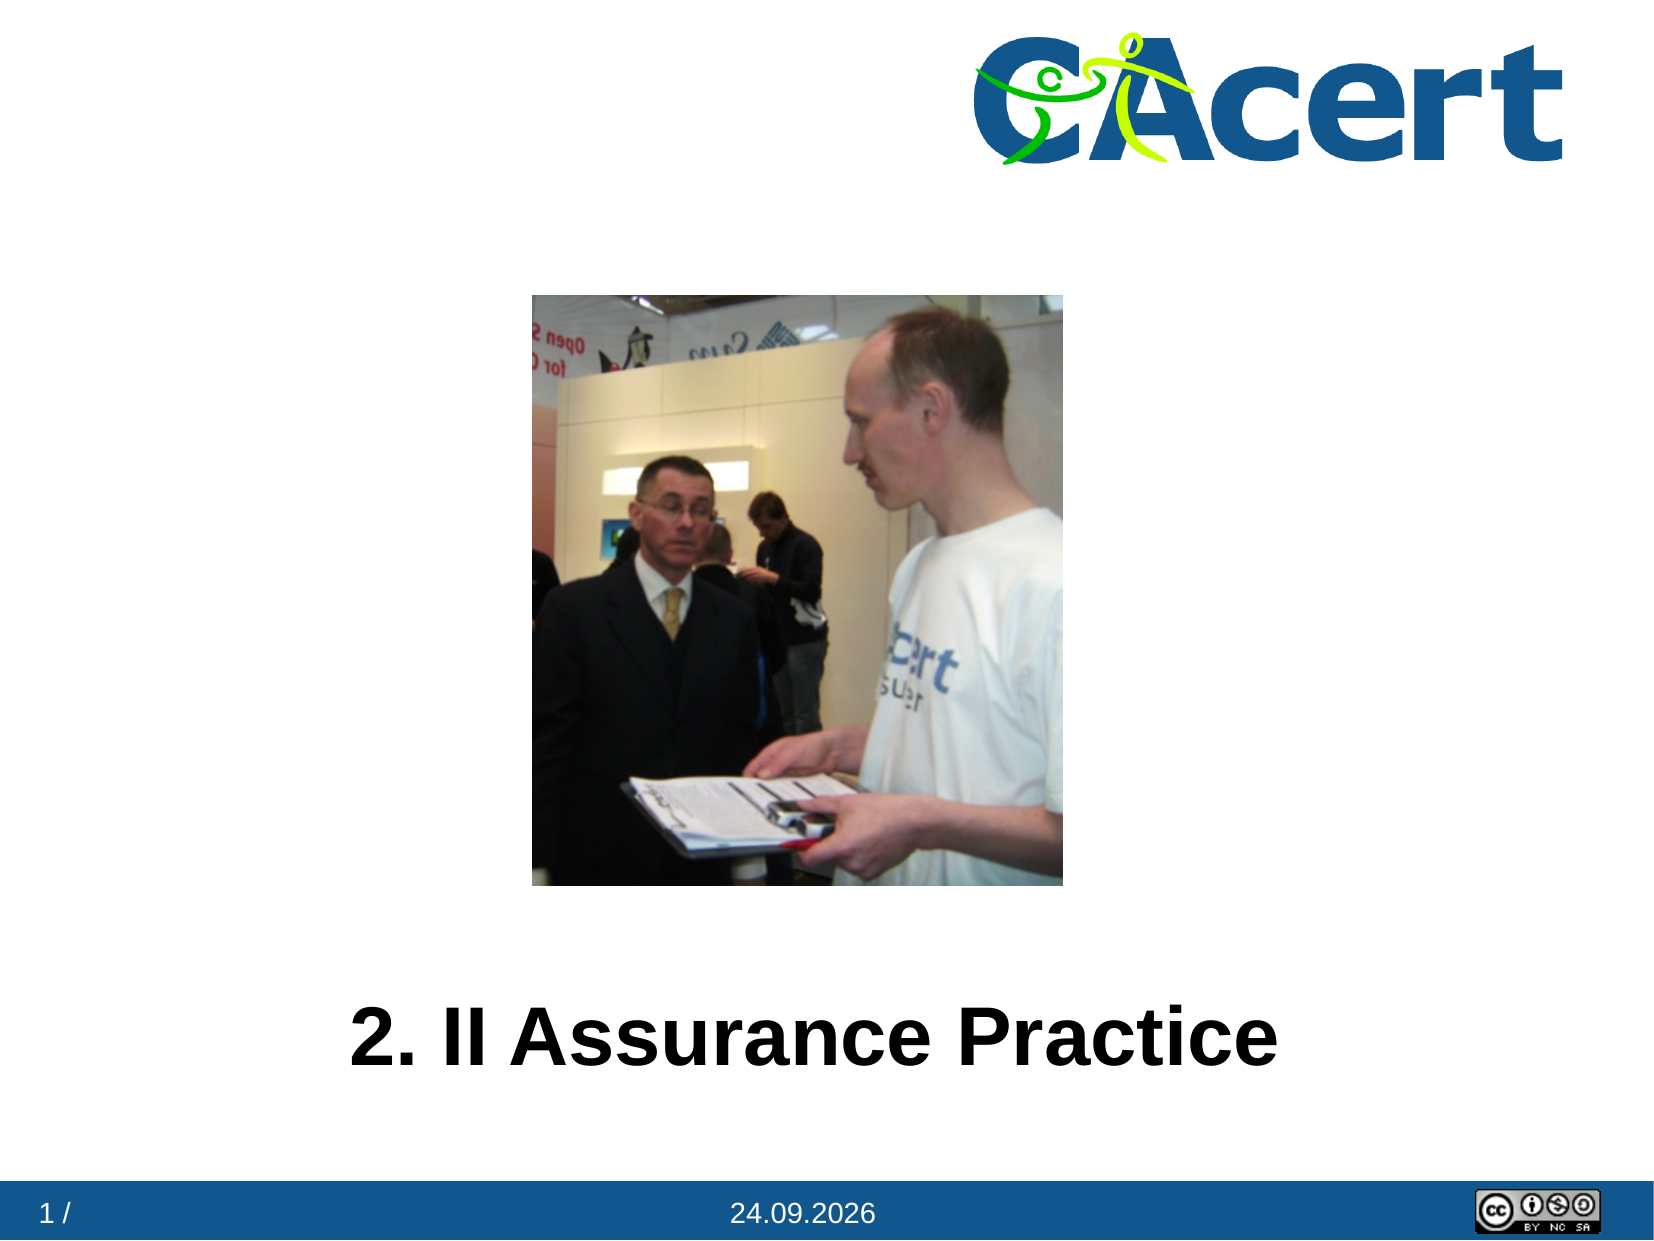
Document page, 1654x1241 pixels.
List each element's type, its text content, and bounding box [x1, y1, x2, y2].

picture [972, 30, 1564, 166]
title 2. II Assurance Practice [70, 981, 1560, 1082]
picture [1475, 1189, 1601, 1234]
picture [532, 295, 1063, 886]
